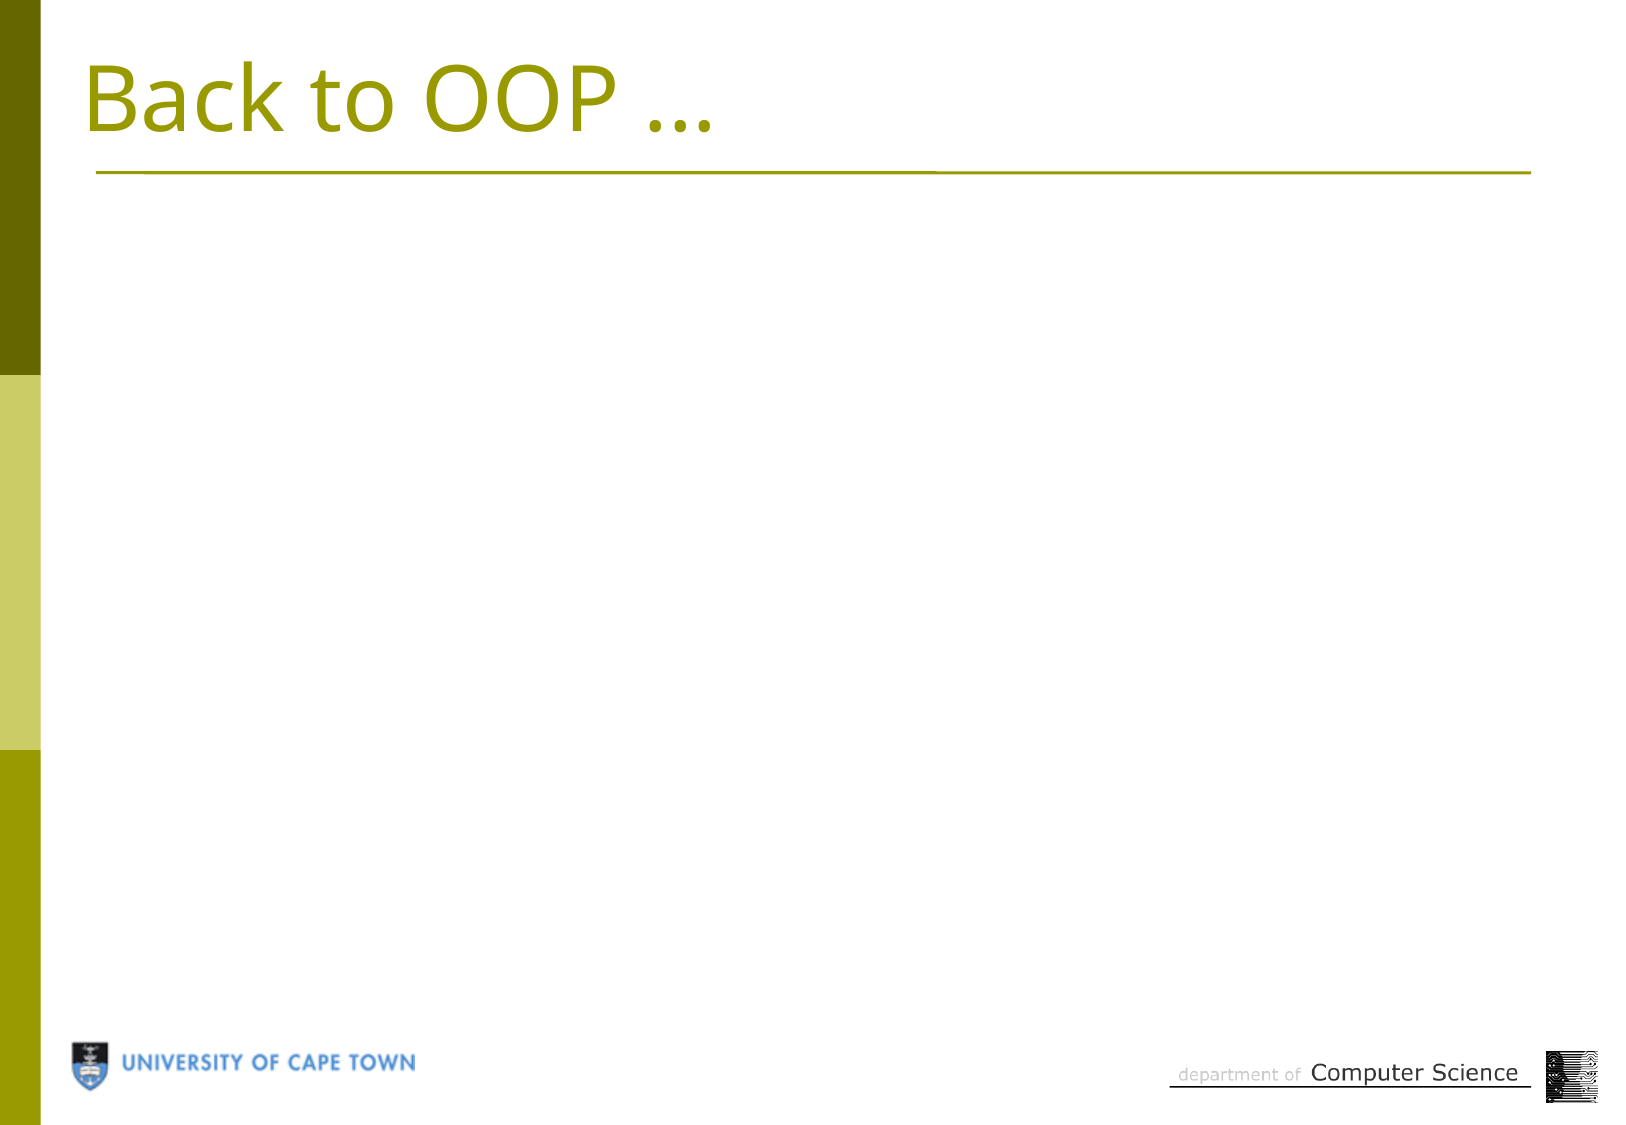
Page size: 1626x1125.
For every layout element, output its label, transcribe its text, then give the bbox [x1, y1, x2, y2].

picture [1169, 1043, 1532, 1091]
picture [61, 1024, 415, 1103]
title Back to OOP ... [81, 36, 1543, 165]
picture [1546, 1051, 1598, 1103]
